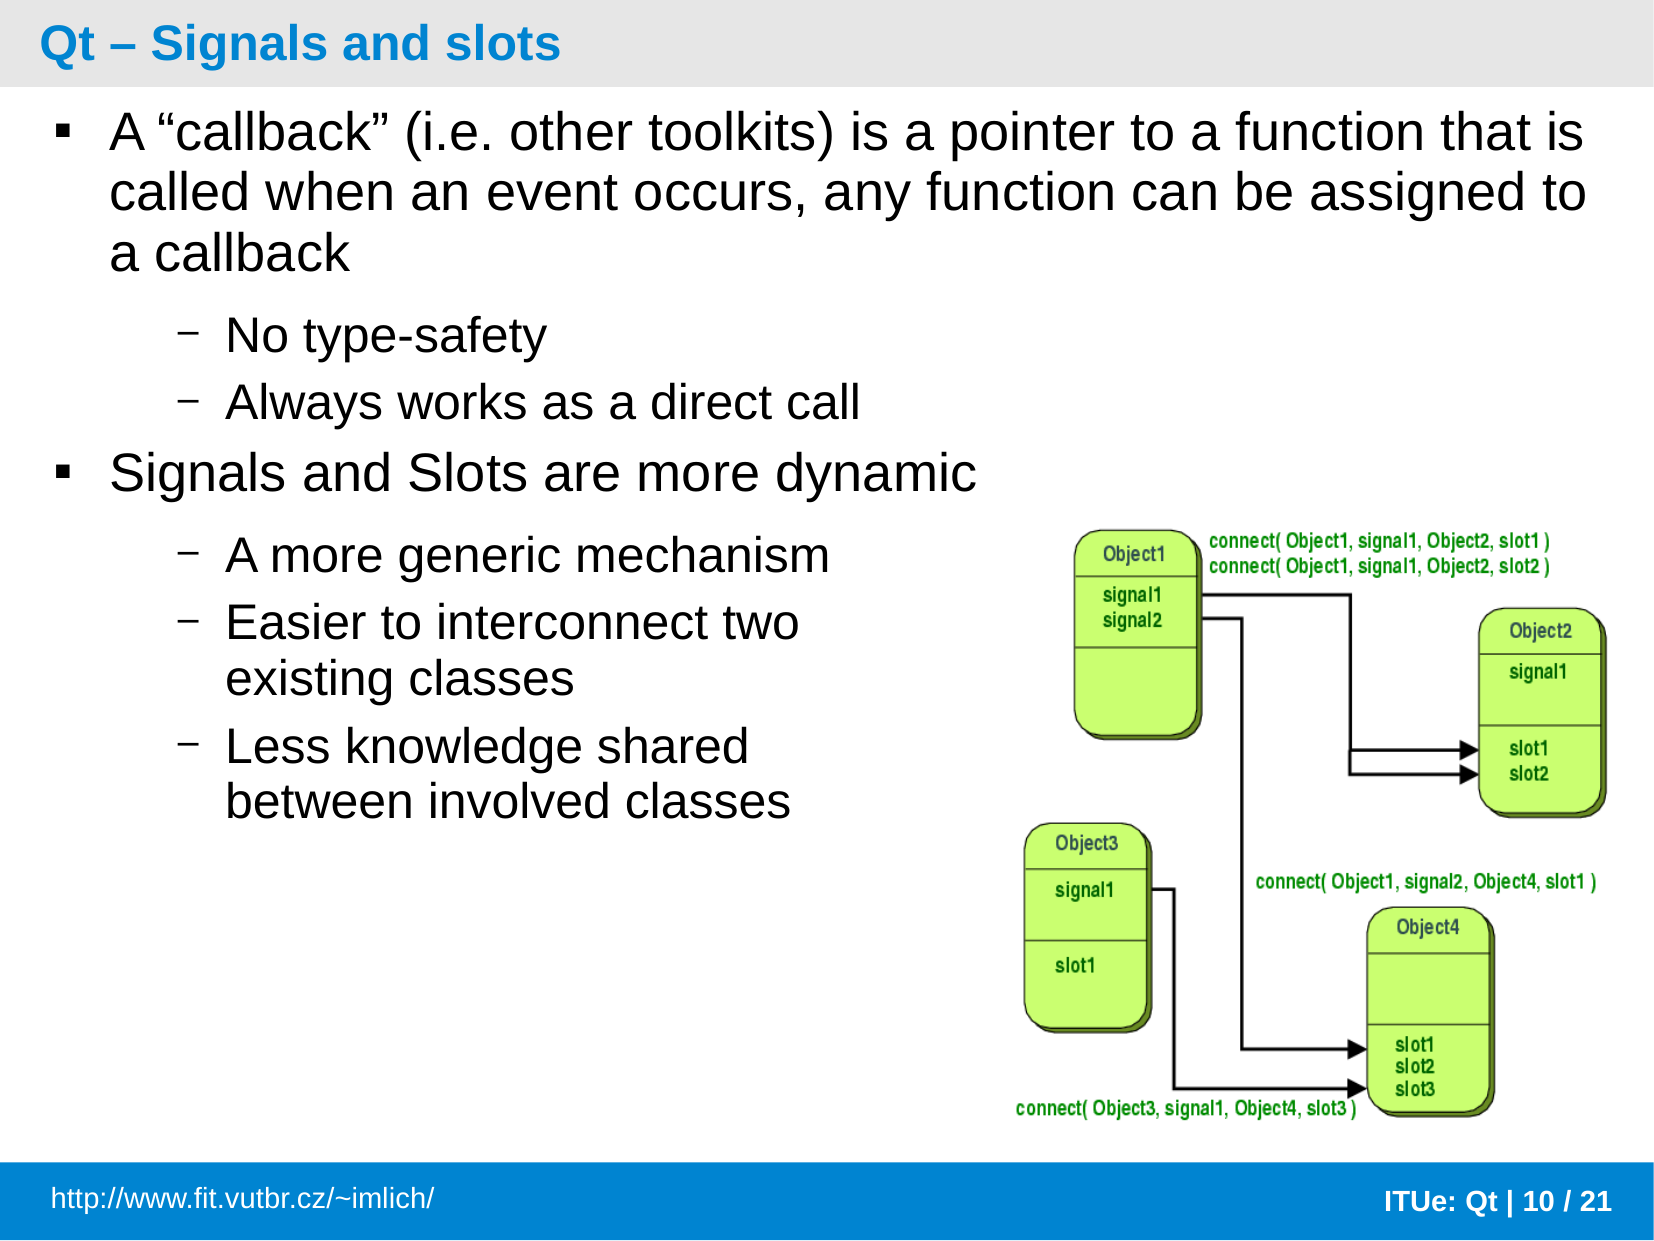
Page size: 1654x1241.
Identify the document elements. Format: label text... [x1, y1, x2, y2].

title Qt – Signals and slots [39, 5, 1615, 81]
list A “callback” (i.e. other toolkits) is a pointer to a function that is called when an event occurs, any function can be assigned to a callback No type-safety Always works as a direct call Signals and Slots are more dynamic A more generic mechanism Easier to interconnect two existing classes Less knowledge shared between involved classes [38, 101, 1616, 1126]
picture [1012, 524, 1613, 1126]
